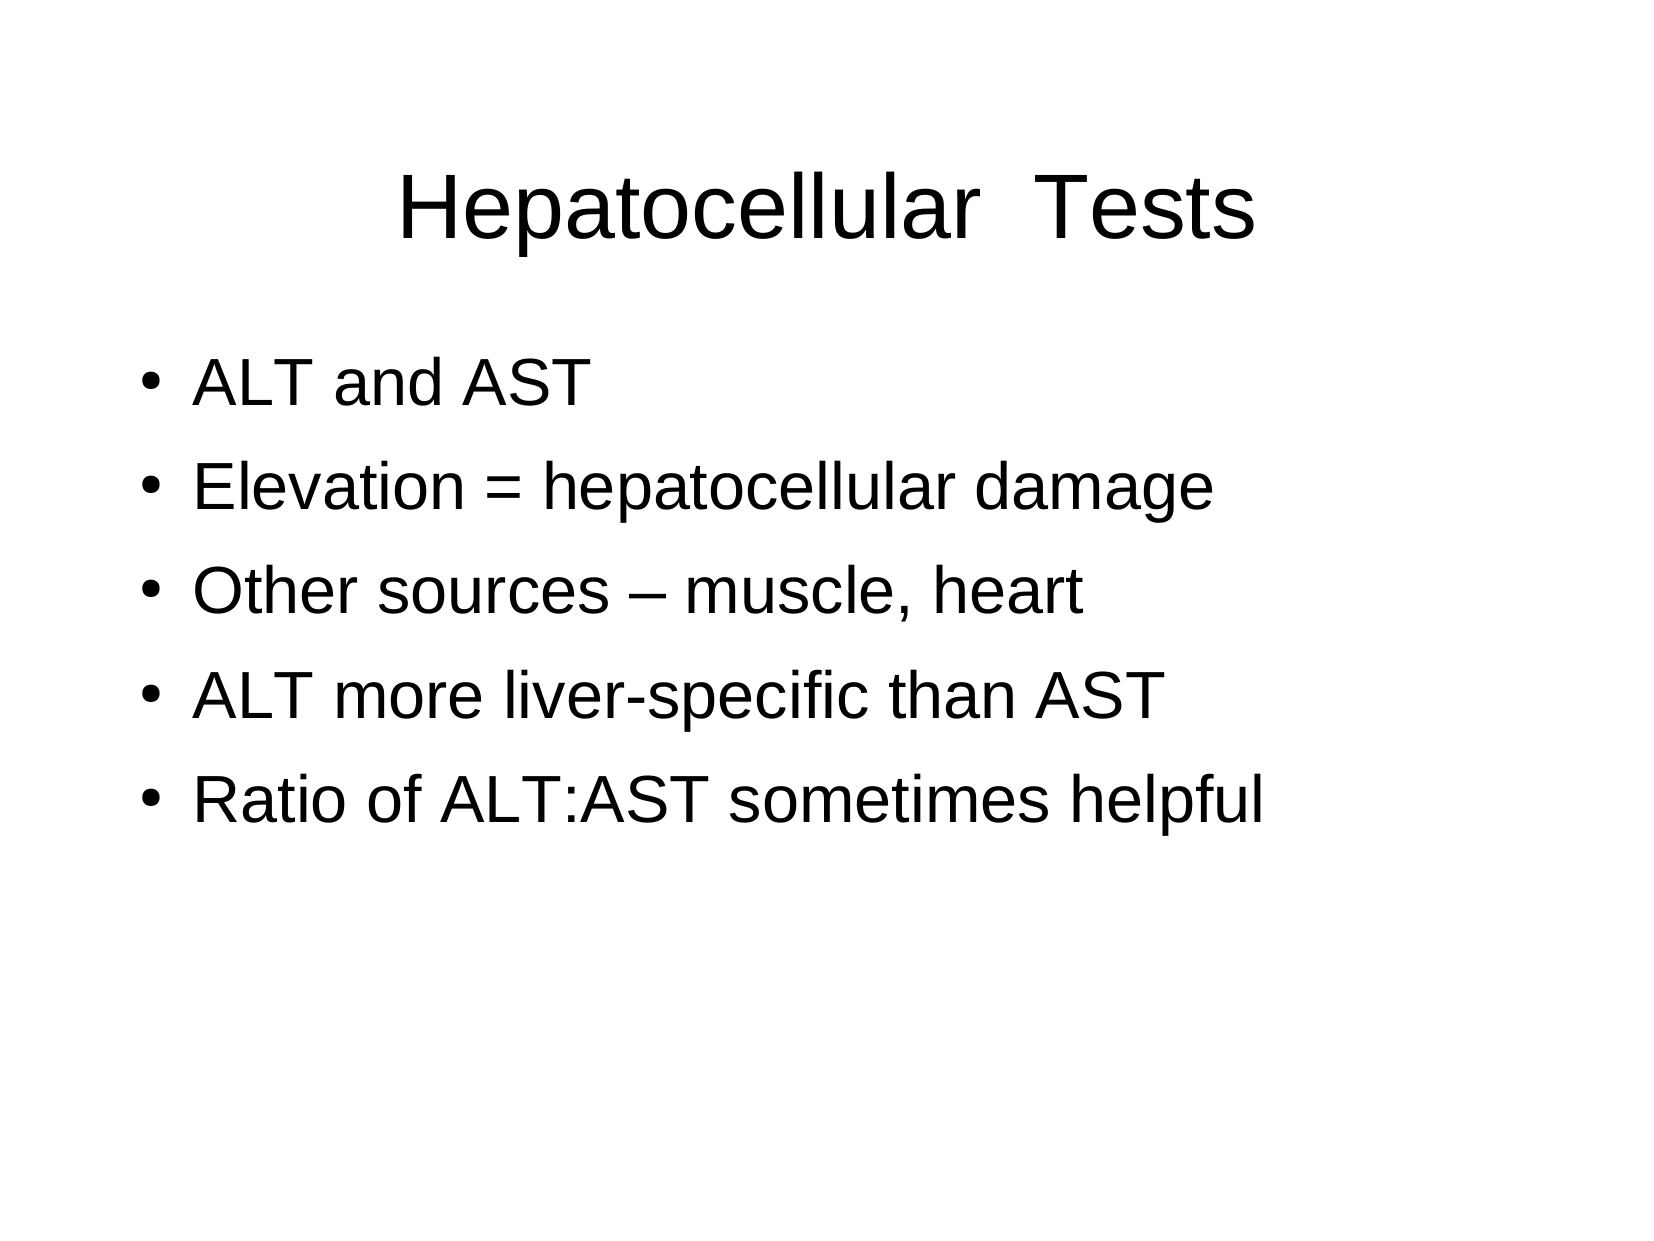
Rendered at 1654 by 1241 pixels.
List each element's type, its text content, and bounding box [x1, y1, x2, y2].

list ALT and AST Elevation = hepatocellular damage Other sources – muscle, heart ALT more liver-specific than AST Ratio of ALT:AST sometimes helpful [121, 344, 1534, 1127]
title Hepatocellular Tests [121, 102, 1534, 311]
